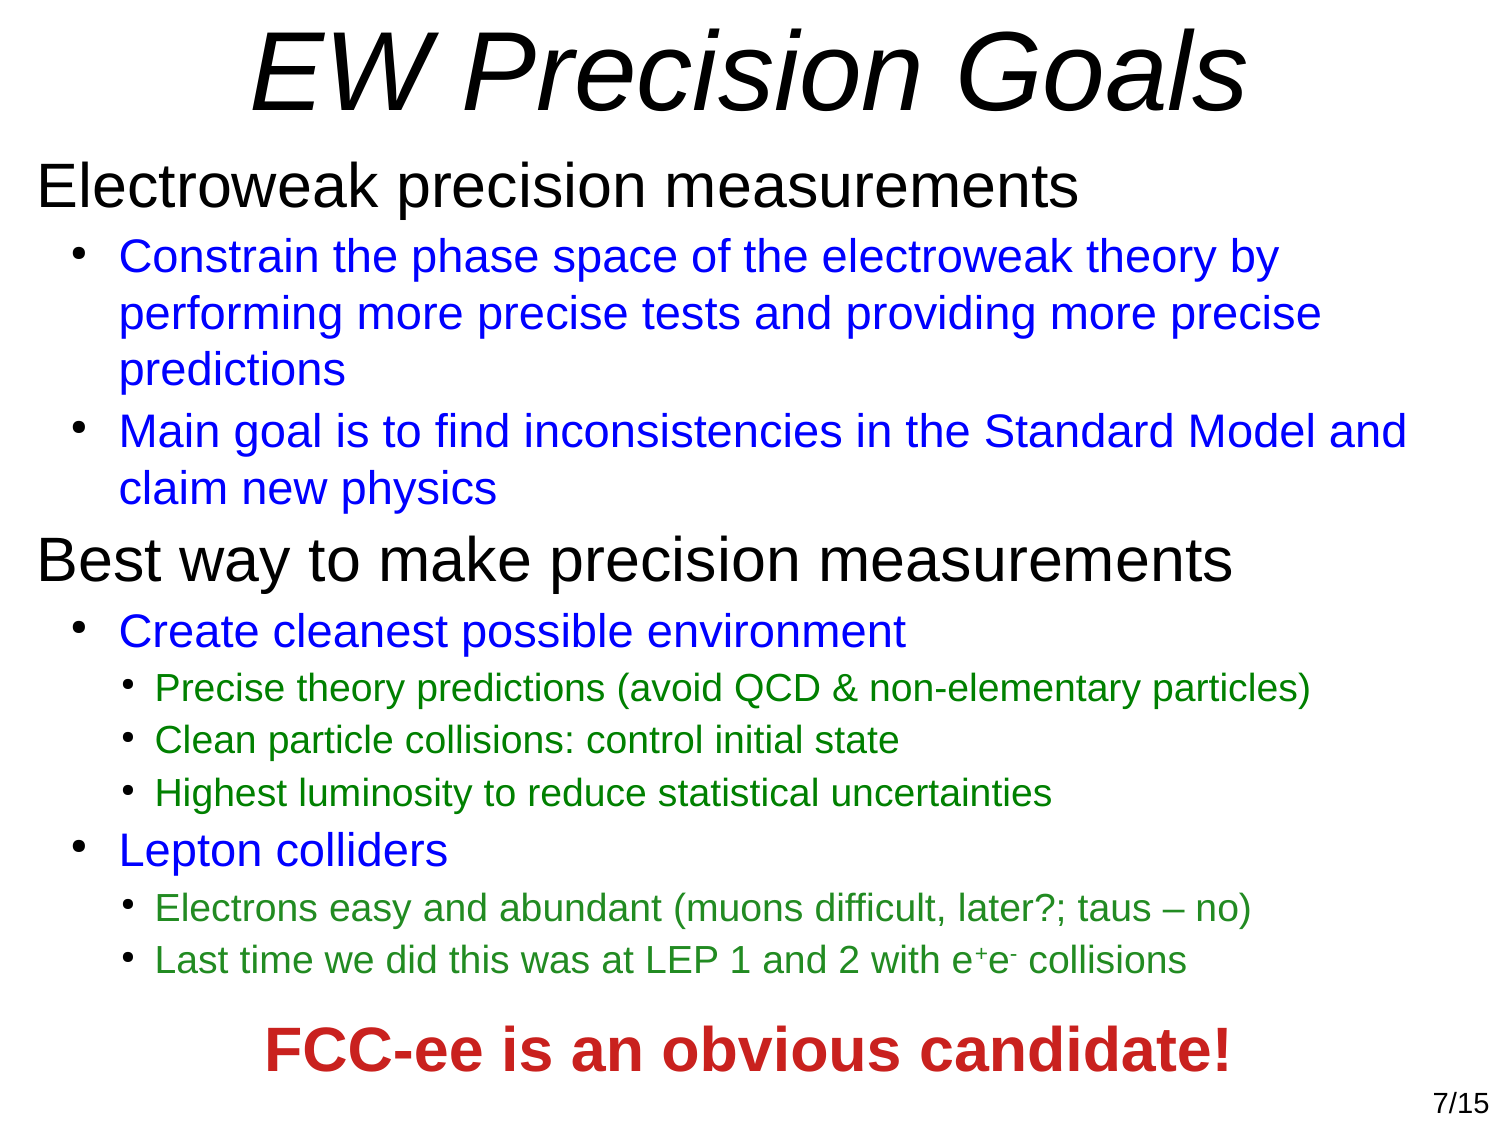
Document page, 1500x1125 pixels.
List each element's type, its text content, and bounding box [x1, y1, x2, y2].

list Electroweak precision measurements Constrain the phase space of the electroweak theory by performing more precise tests and providing more precise predictions Main goal is to find inconsistencies in the Standard Model and claim new physics Best way to make precision measurements Create cleanest possible environment Precise theory predictions (avoid QCD & non-elementary particles) Clean particle collisions: control initial state Highest luminosity to reduce statistical uncertainties Lepton colliders Electrons easy and abundant (muons difficult, later?; taus – no) Last time we did this was at LEP 1 and 2 with e+e- collisions FCC-ee is an obvious candidate! [36, 160, 1462, 1090]
title EW Precision Goals [0, 0, 1500, 160]
